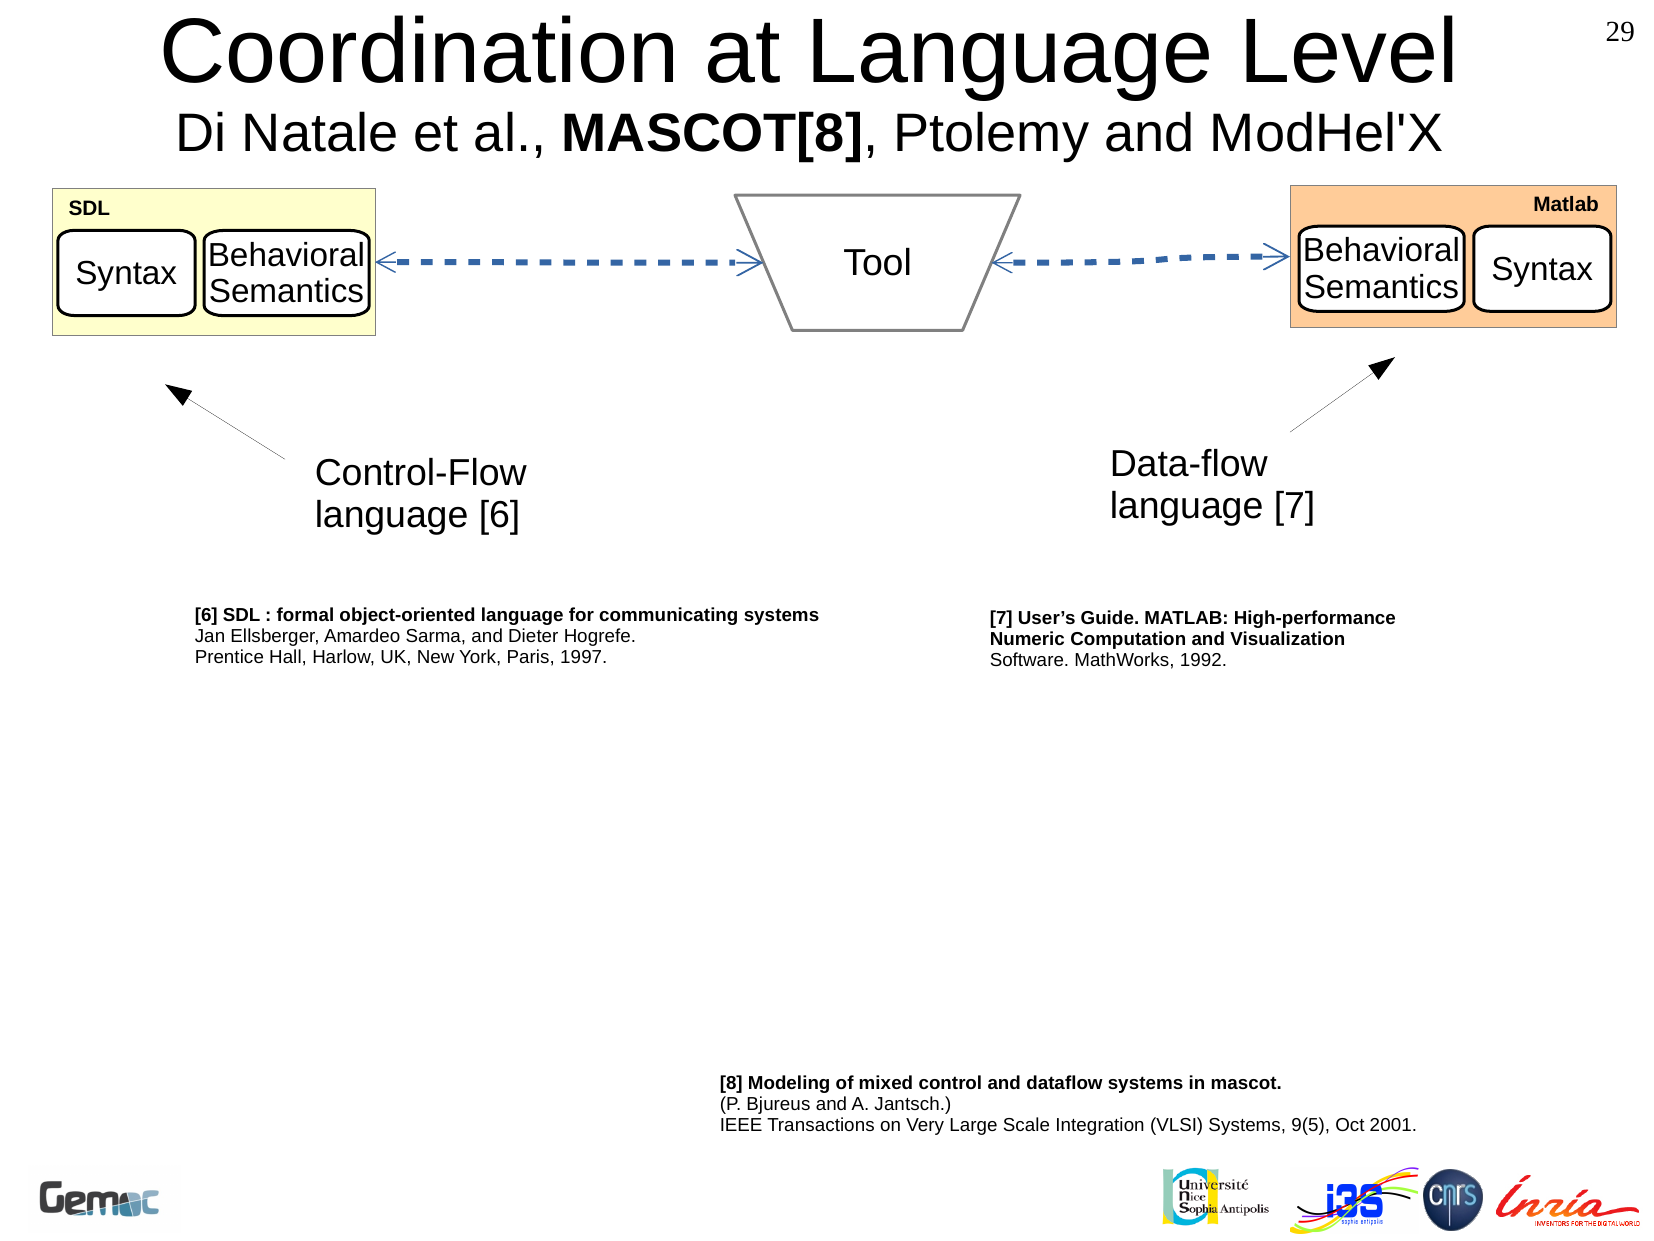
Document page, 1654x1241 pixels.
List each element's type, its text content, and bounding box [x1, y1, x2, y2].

text_box Data-flow language [7] [1095, 434, 1381, 576]
text_box Control-Flow language [6] [300, 444, 586, 597]
text_box Tool [765, 266, 990, 331]
title Coordination at Language Level Di Natale et al., MASCOT[8], Ptolemy and ModHel'X [0, 0, 1654, 266]
text_box [8] Modeling of mixed control and dataflow systems in mascot. (P. Bjureus and A. Jantsch.) IEEE Transactions on Very Large Scale Integration (VLSI) Systems, 9(5), Oct 2001. [705, 1065, 1636, 1186]
text_box Behavioral Semantics [204, 266, 370, 316]
text_box Behavioral Semantics [1299, 266, 1465, 312]
text_box Syntax [1473, 266, 1611, 312]
text_box [1290, 266, 1617, 328]
picture [1137, 1167, 1647, 1241]
text_box [7] User’s Guide. MATLAB: High-performance Numeric Computation and Visualization Software. MathWorks, 1992. [975, 600, 1441, 678]
text_box [52, 266, 376, 336]
text_box Syntax [100, 266, 110, 281]
text_box [6] SDL : formal object-oriented language for communicating systems Jan Ellsberger, Amardeo Sarma, and Dieter Hogrefe. Prentice Hall, Harlow, UK, New York, Paris, 1997. [180, 597, 841, 676]
text_box Syntax [57, 266, 196, 316]
